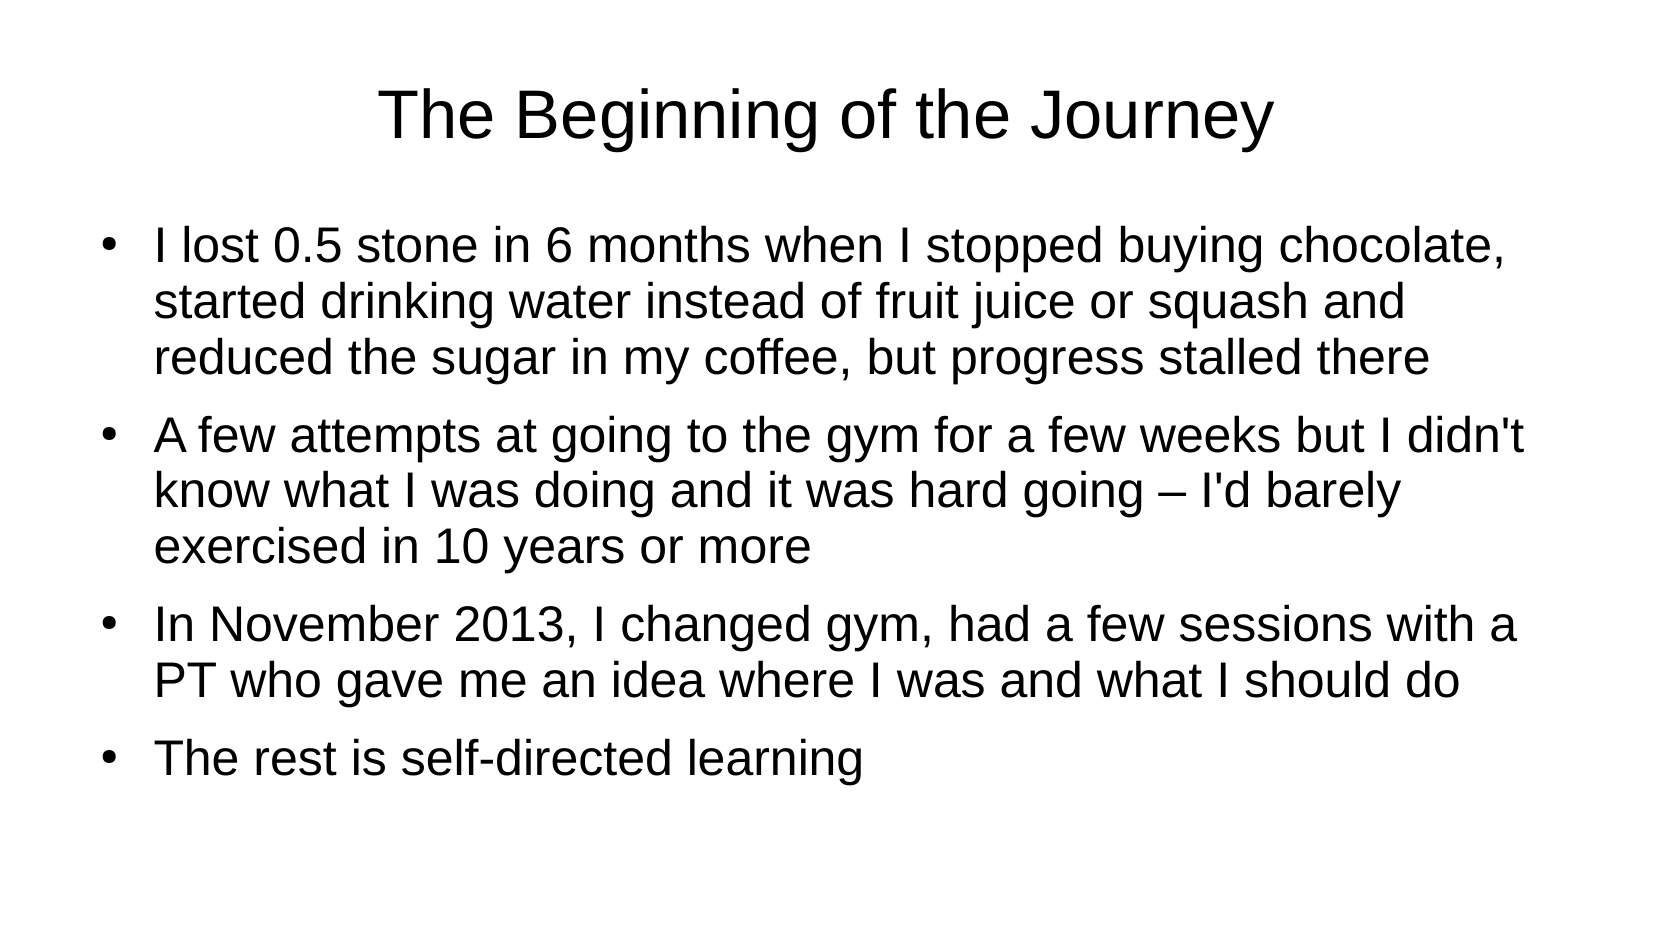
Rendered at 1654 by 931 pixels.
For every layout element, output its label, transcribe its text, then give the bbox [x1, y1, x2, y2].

title The Beginning of the Journey [82, 37, 1571, 193]
list I lost 0.5 stone in 6 months when I stopped buying chocolate, started drinking water instead of fruit juice or squash and reduced the sugar in my coffee, but progress stalled there A few attempts at going to the gym for a few weeks but I didn't know what I was doing and it was hard going – I'd barely exercised in 10 years or more In November 2013, I changed gym, had a few sessions with a PT who gave me an idea where I was and what I should do The rest is self-directed learning [82, 217, 1571, 863]
